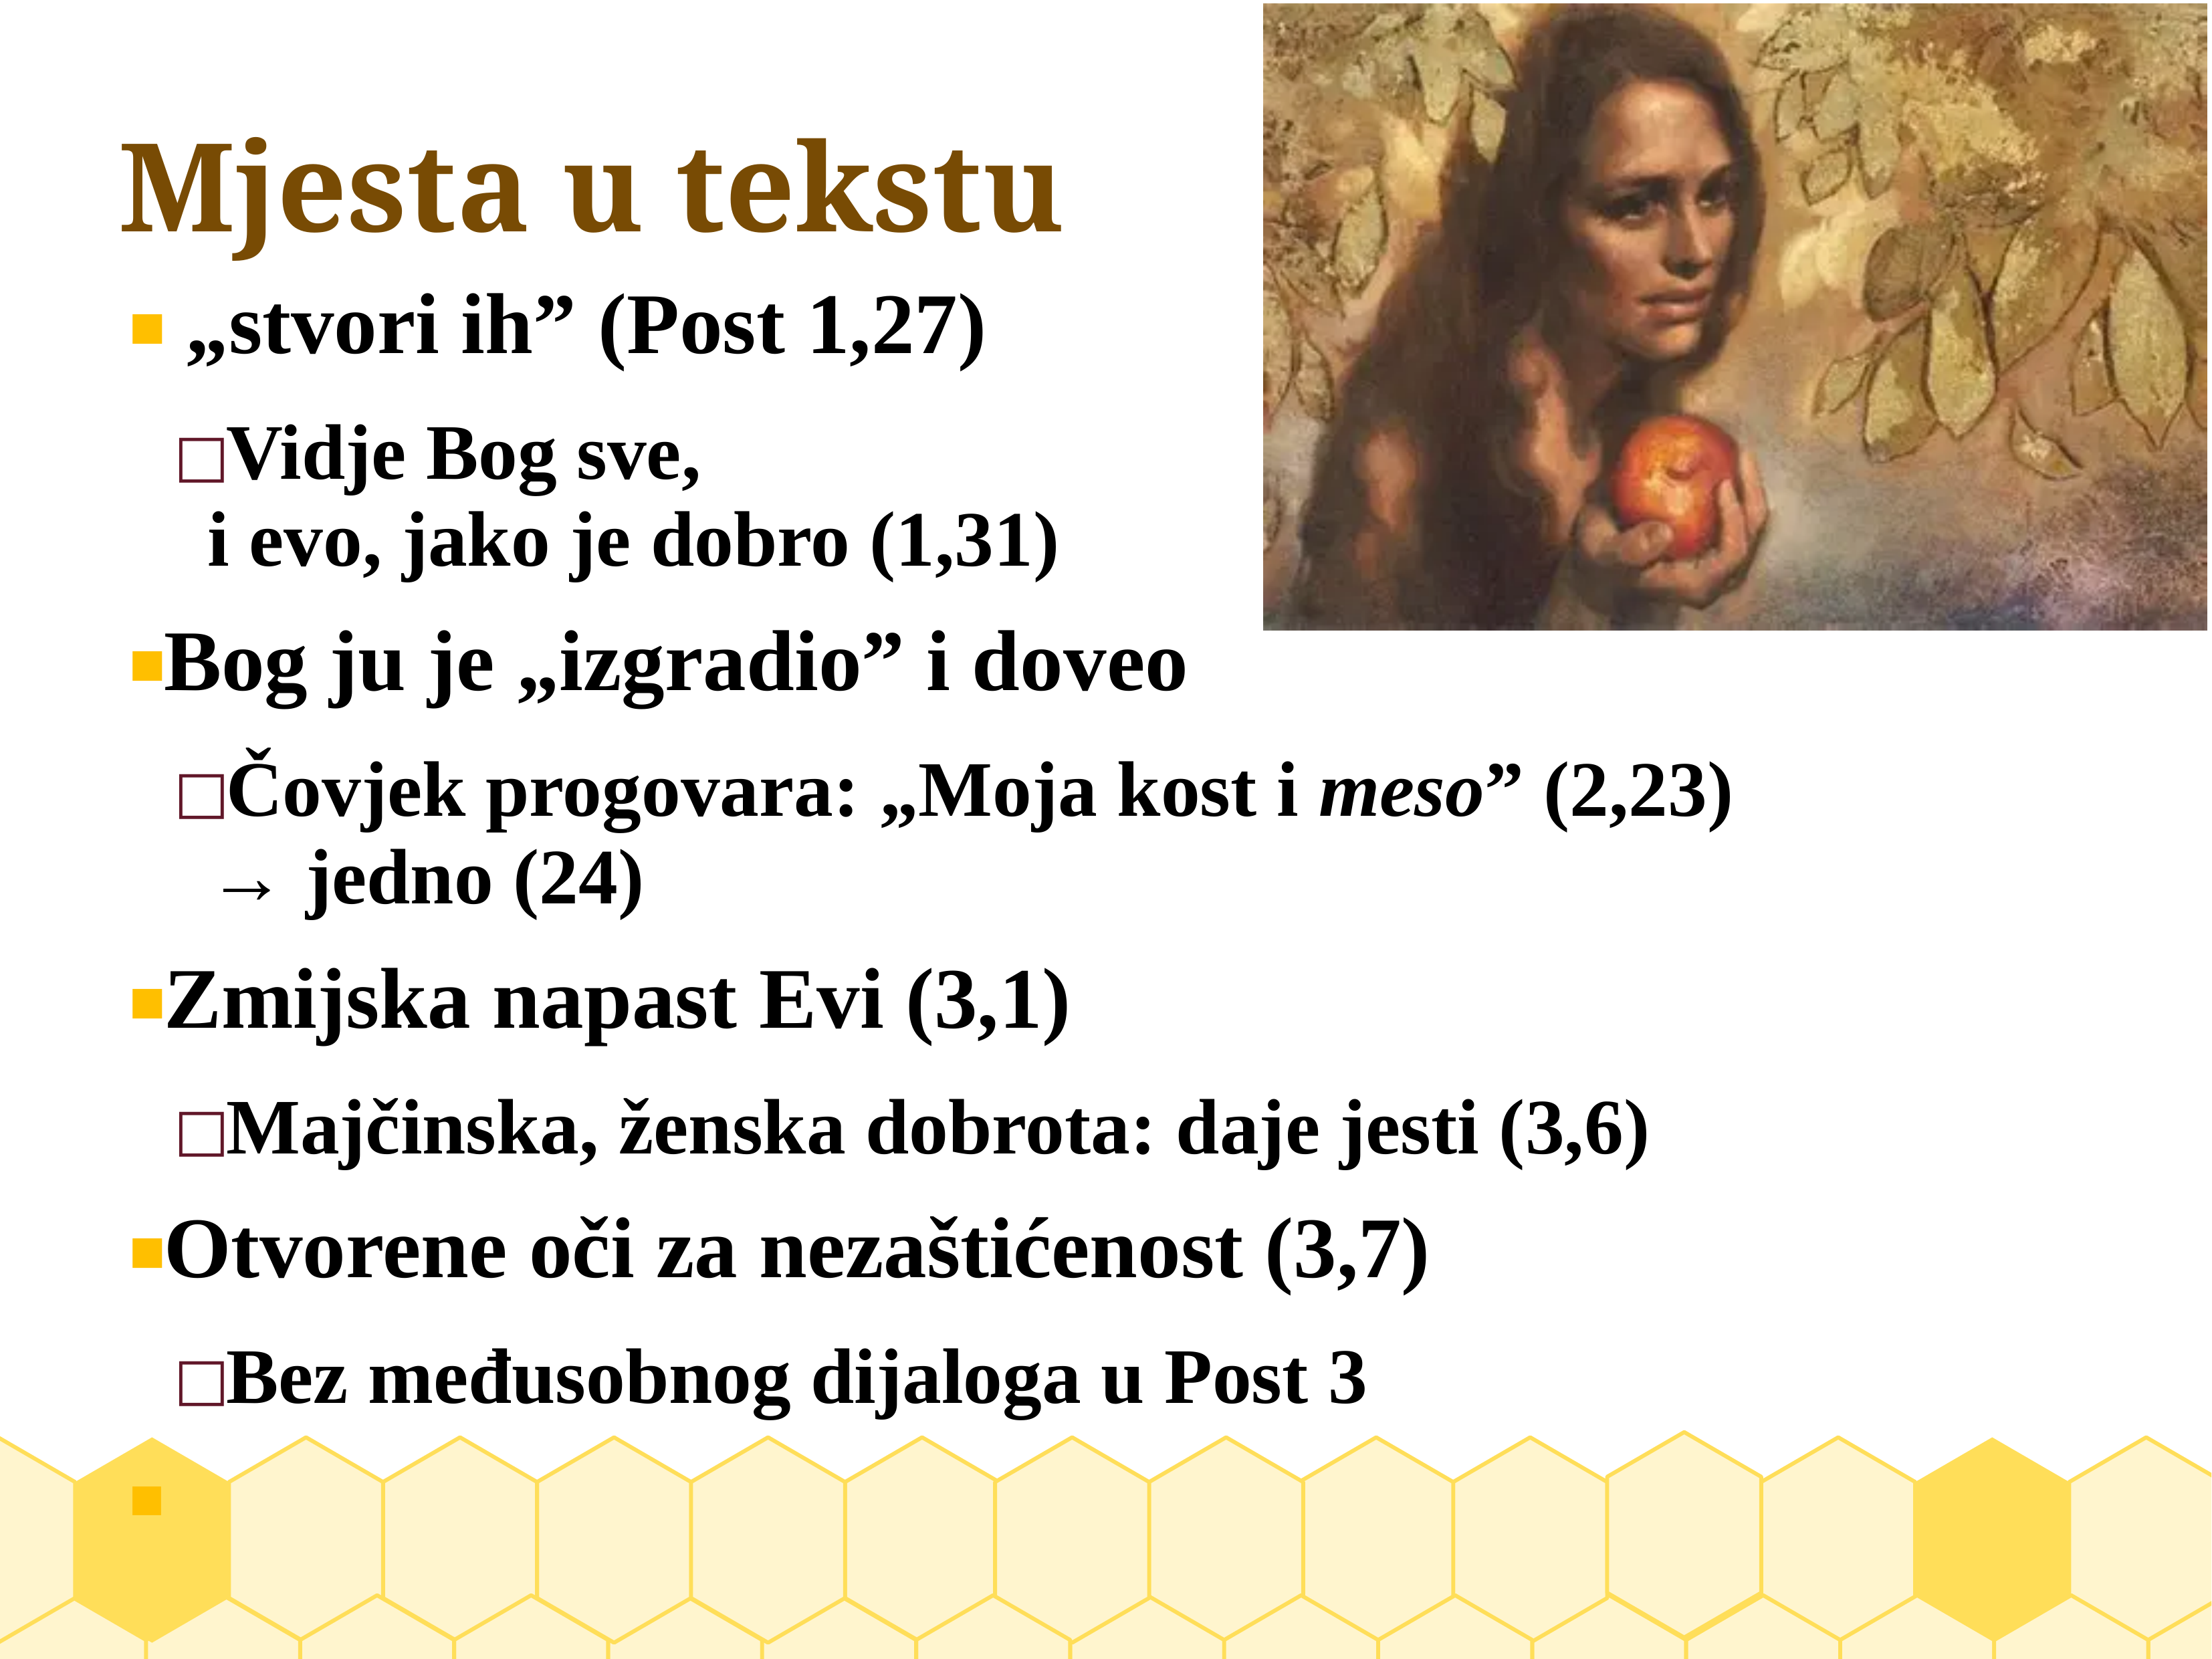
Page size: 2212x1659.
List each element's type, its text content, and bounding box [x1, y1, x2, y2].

picture [1263, 3, 2207, 631]
title Mjesta u tekstu [118, 45, 1263, 276]
list „stvori ih” (Post 1,27) Vidje Bog sve, i evo, jako je dobro (1,31) Bog ju je „izgradio” i doveo Čovjek progovara: „Moja kost i meso” (2,23) → jedno (24) Zmijska napast Evi (3,1) Majčinska, ženska dobrota: daje jesti (3,6) Otvorene oči za nezaštićenost (3,7) Bez međusobnog dijaloga u Post 3 [118, 276, 2173, 1422]
